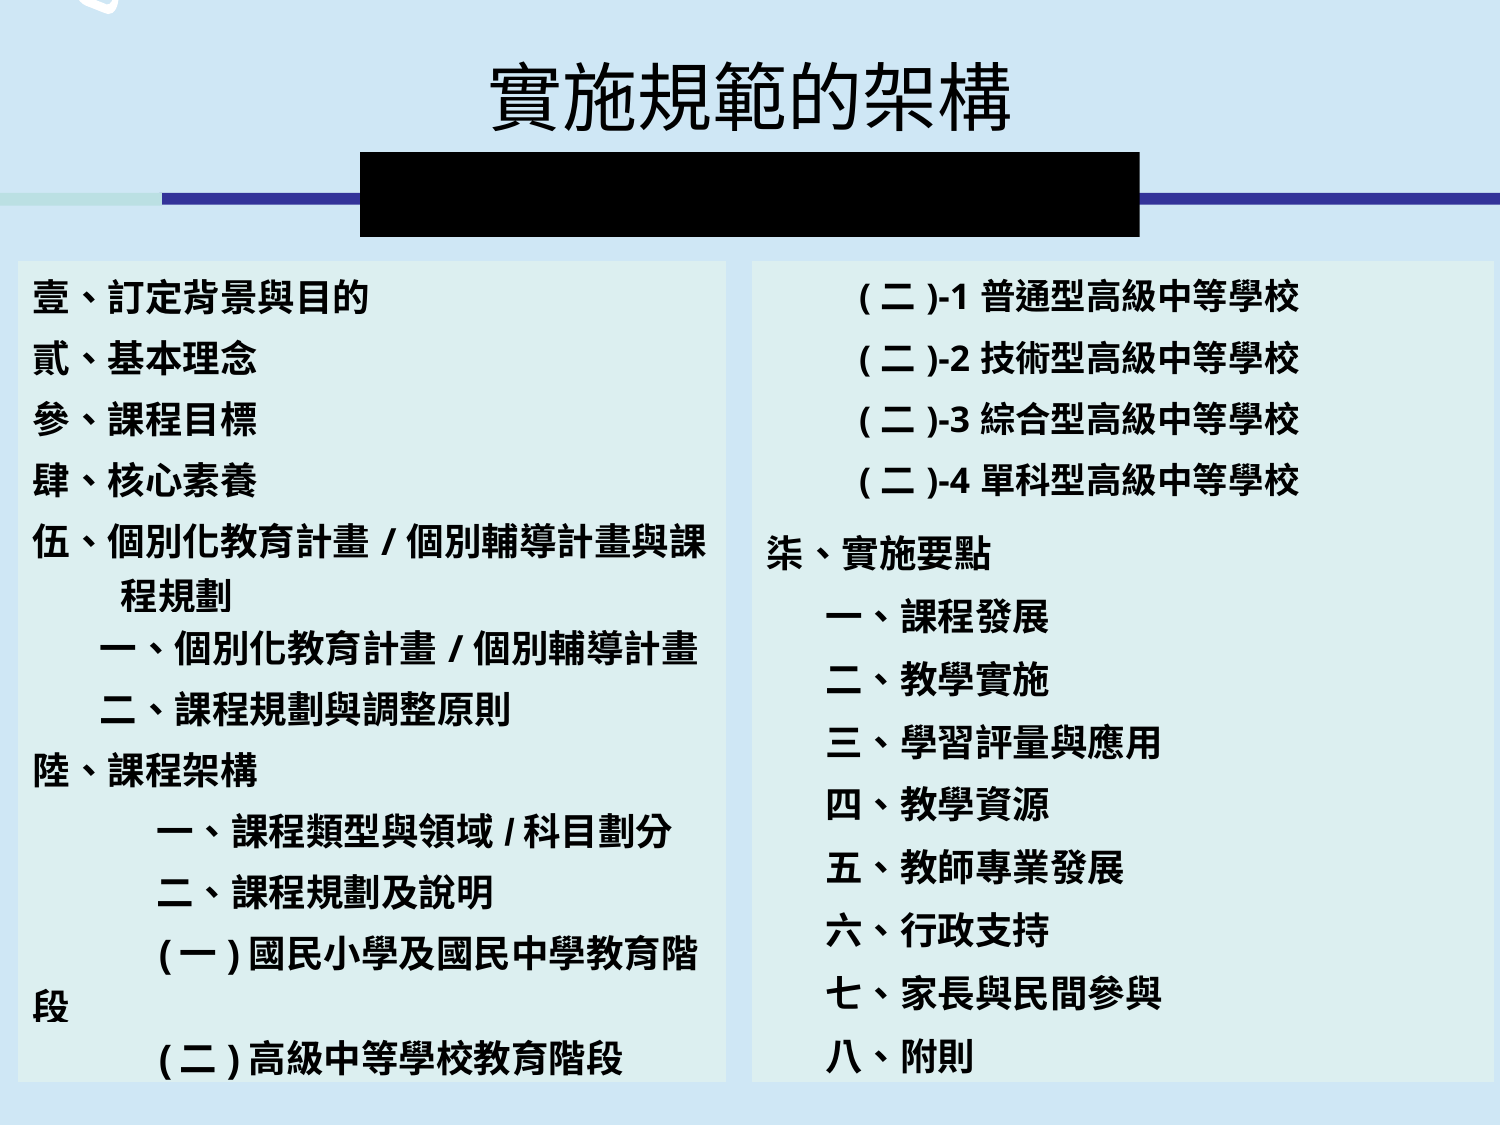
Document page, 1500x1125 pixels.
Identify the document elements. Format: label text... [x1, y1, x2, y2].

table_cell (一)國民小學及國民中學教育階段 [18, 917, 726, 1022]
table_header 壹、訂定背景與目的 [18, 261, 726, 322]
table_cell 六、行政支持 [752, 894, 1494, 956]
table_cell 五、教師專業發展 [752, 831, 1494, 894]
table_cell (二)-2技術型高級中等學校 [752, 322, 1494, 384]
text_box 貳、與總綱架構的不同處 [360, 152, 1140, 237]
table_cell 一、課程發展 [752, 579, 1494, 642]
table_cell 柒、實施要點 [752, 517, 1494, 579]
table_cell 四、教學資源 [752, 768, 1494, 831]
table_header (二)-1普通型高級中等學校 [752, 261, 1494, 322]
text_box 實施規範的架構 [0, 42, 1500, 148]
table_cell 肆、核心素養 [18, 444, 726, 505]
table_cell 三、學習評量與應用 [752, 705, 1494, 768]
table_cell 參、課程目標 [18, 383, 726, 444]
table_cell (二)-3綜合型高級中等學校 [752, 384, 1494, 445]
table_cell (二)高級中等學校教育階段 [18, 1022, 726, 1082]
table_cell 伍、個別化教育計畫/個別輔導計畫與課程規劃 [18, 505, 726, 612]
table_cell 二、教學實施 [752, 642, 1494, 705]
text_box [0, 192, 360, 206]
table_cell 七、家長與民間參與 [752, 956, 1494, 1019]
table_cell 一、個別化教育計畫/個別輔導計畫 [18, 612, 726, 673]
table_cell (二)-4單科型高級中等學校 [752, 445, 1494, 517]
table_cell 二、課程規劃及說明 [18, 856, 726, 917]
text_box [1140, 192, 1500, 205]
table_cell 八、附則 [752, 1019, 1494, 1082]
text_box [79, 0, 119, 15]
table_cell 二、課程規劃與調整原則 [18, 673, 726, 734]
table_cell 貳、基本理念 [18, 322, 726, 383]
table_cell 一、課程類型與領域/科目劃分 [18, 795, 726, 856]
table_cell 陸、課程架構 [18, 734, 726, 795]
